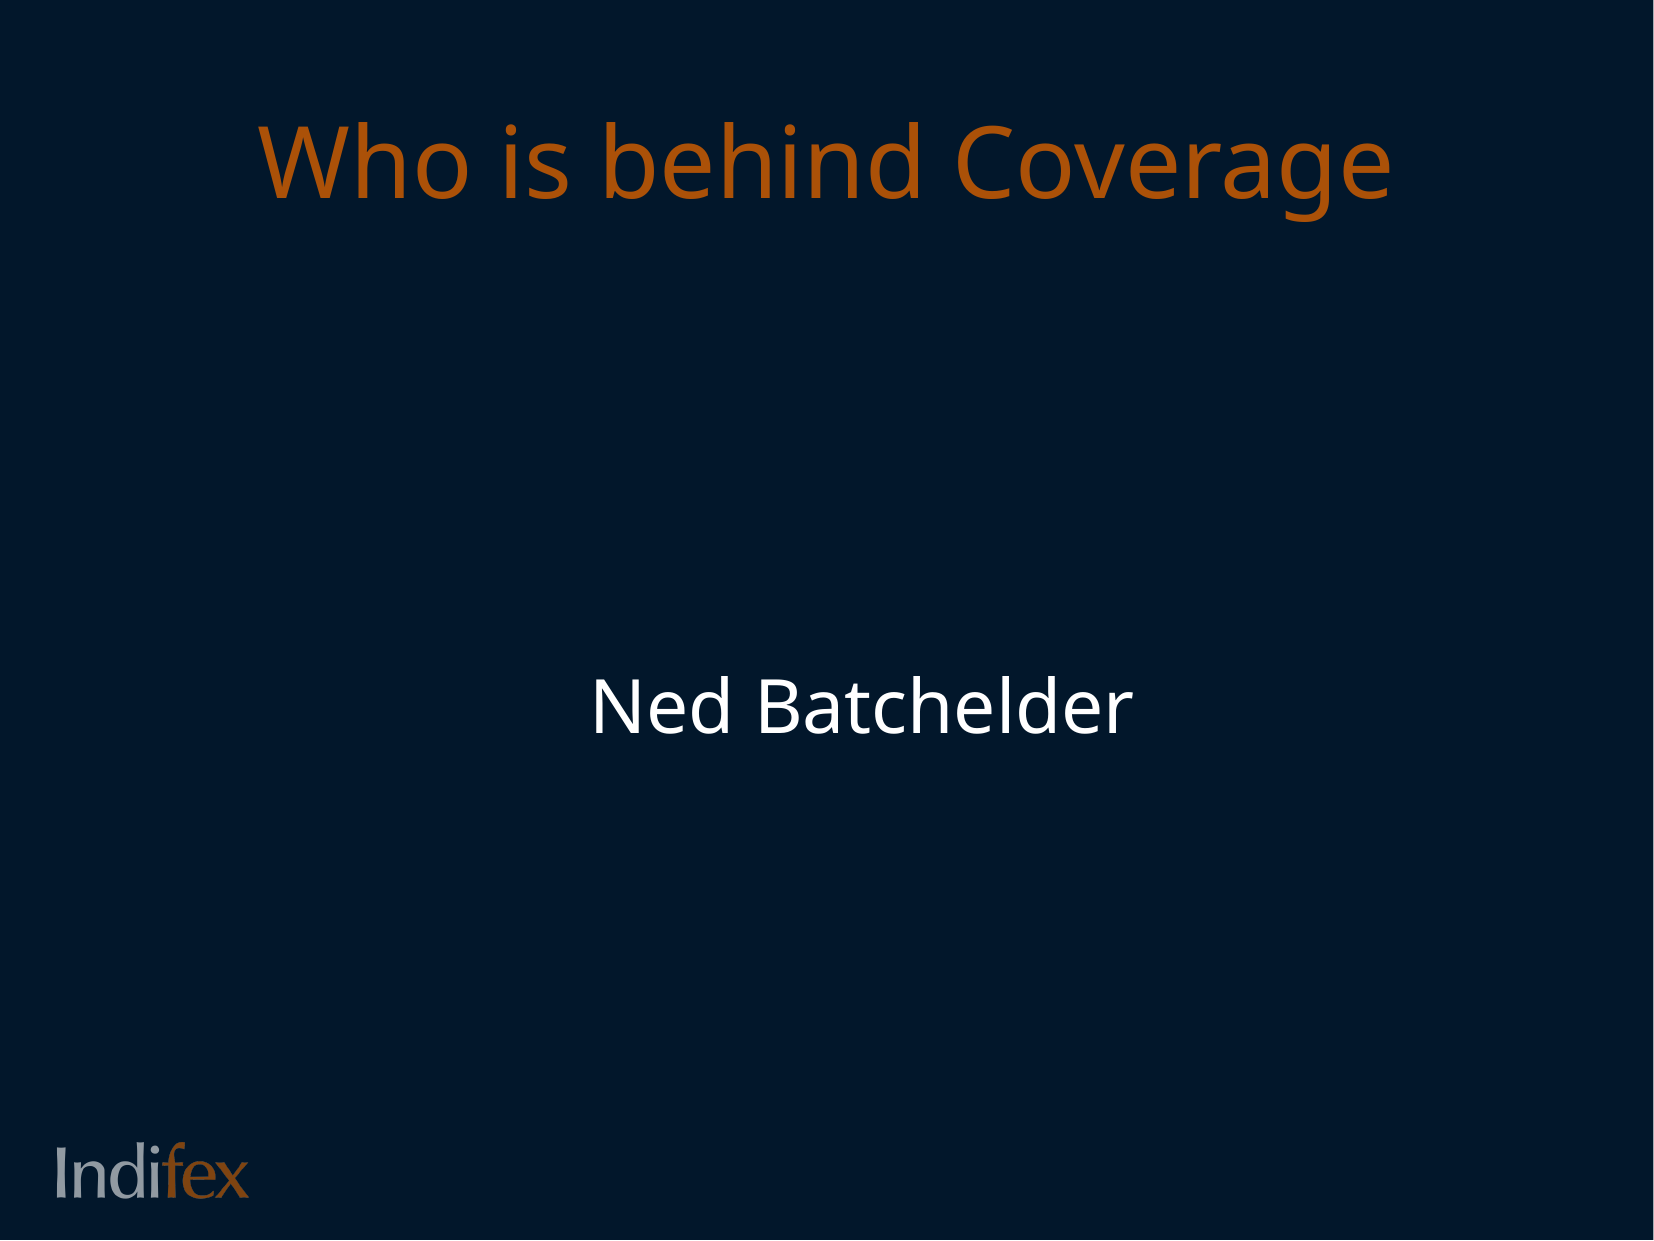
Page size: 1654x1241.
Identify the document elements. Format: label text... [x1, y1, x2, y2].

title Who is behind Coverage [82, 49, 1571, 257]
subtitle Ned Batchelder [82, 290, 1571, 1109]
picture [56, 1142, 249, 1241]
